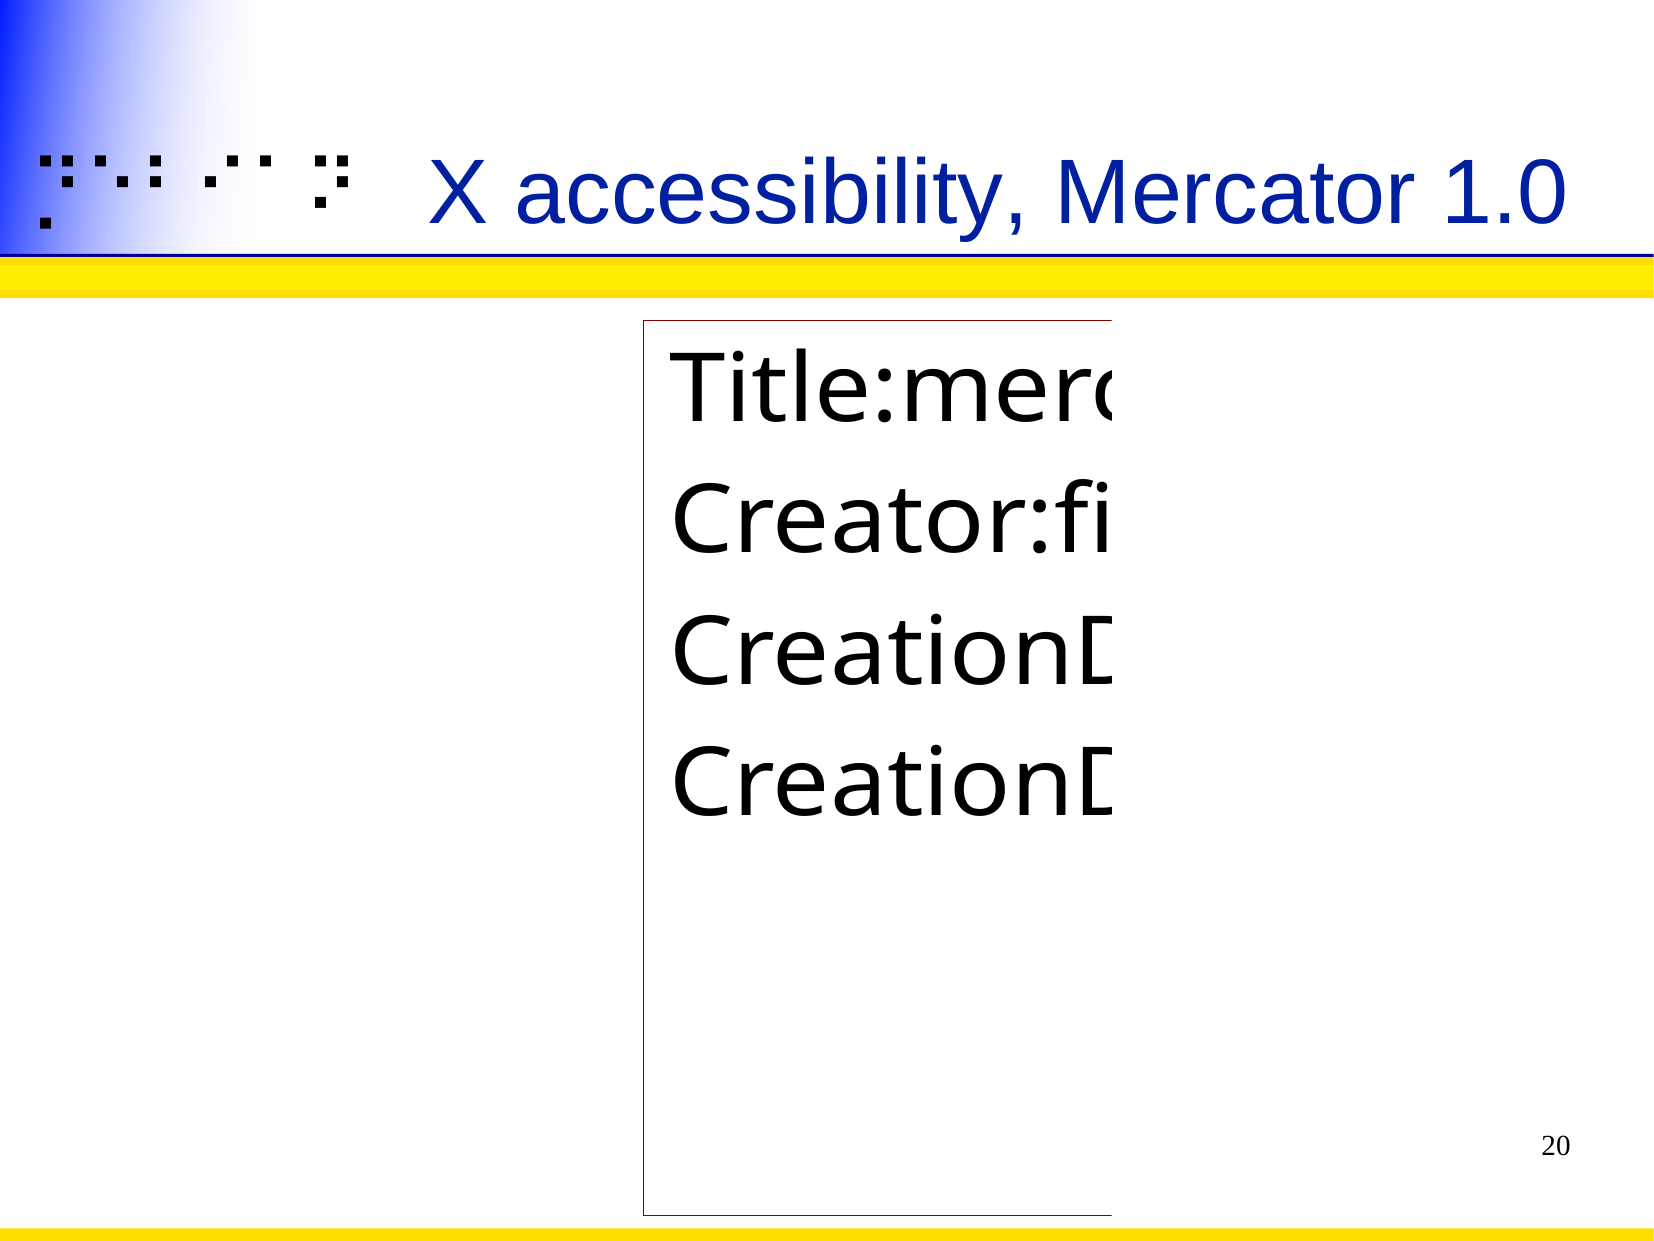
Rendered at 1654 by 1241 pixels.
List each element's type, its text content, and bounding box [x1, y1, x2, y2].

picture [636, 314, 1112, 1216]
title X accessibility, Mercator 1.0 [372, 126, 1571, 257]
